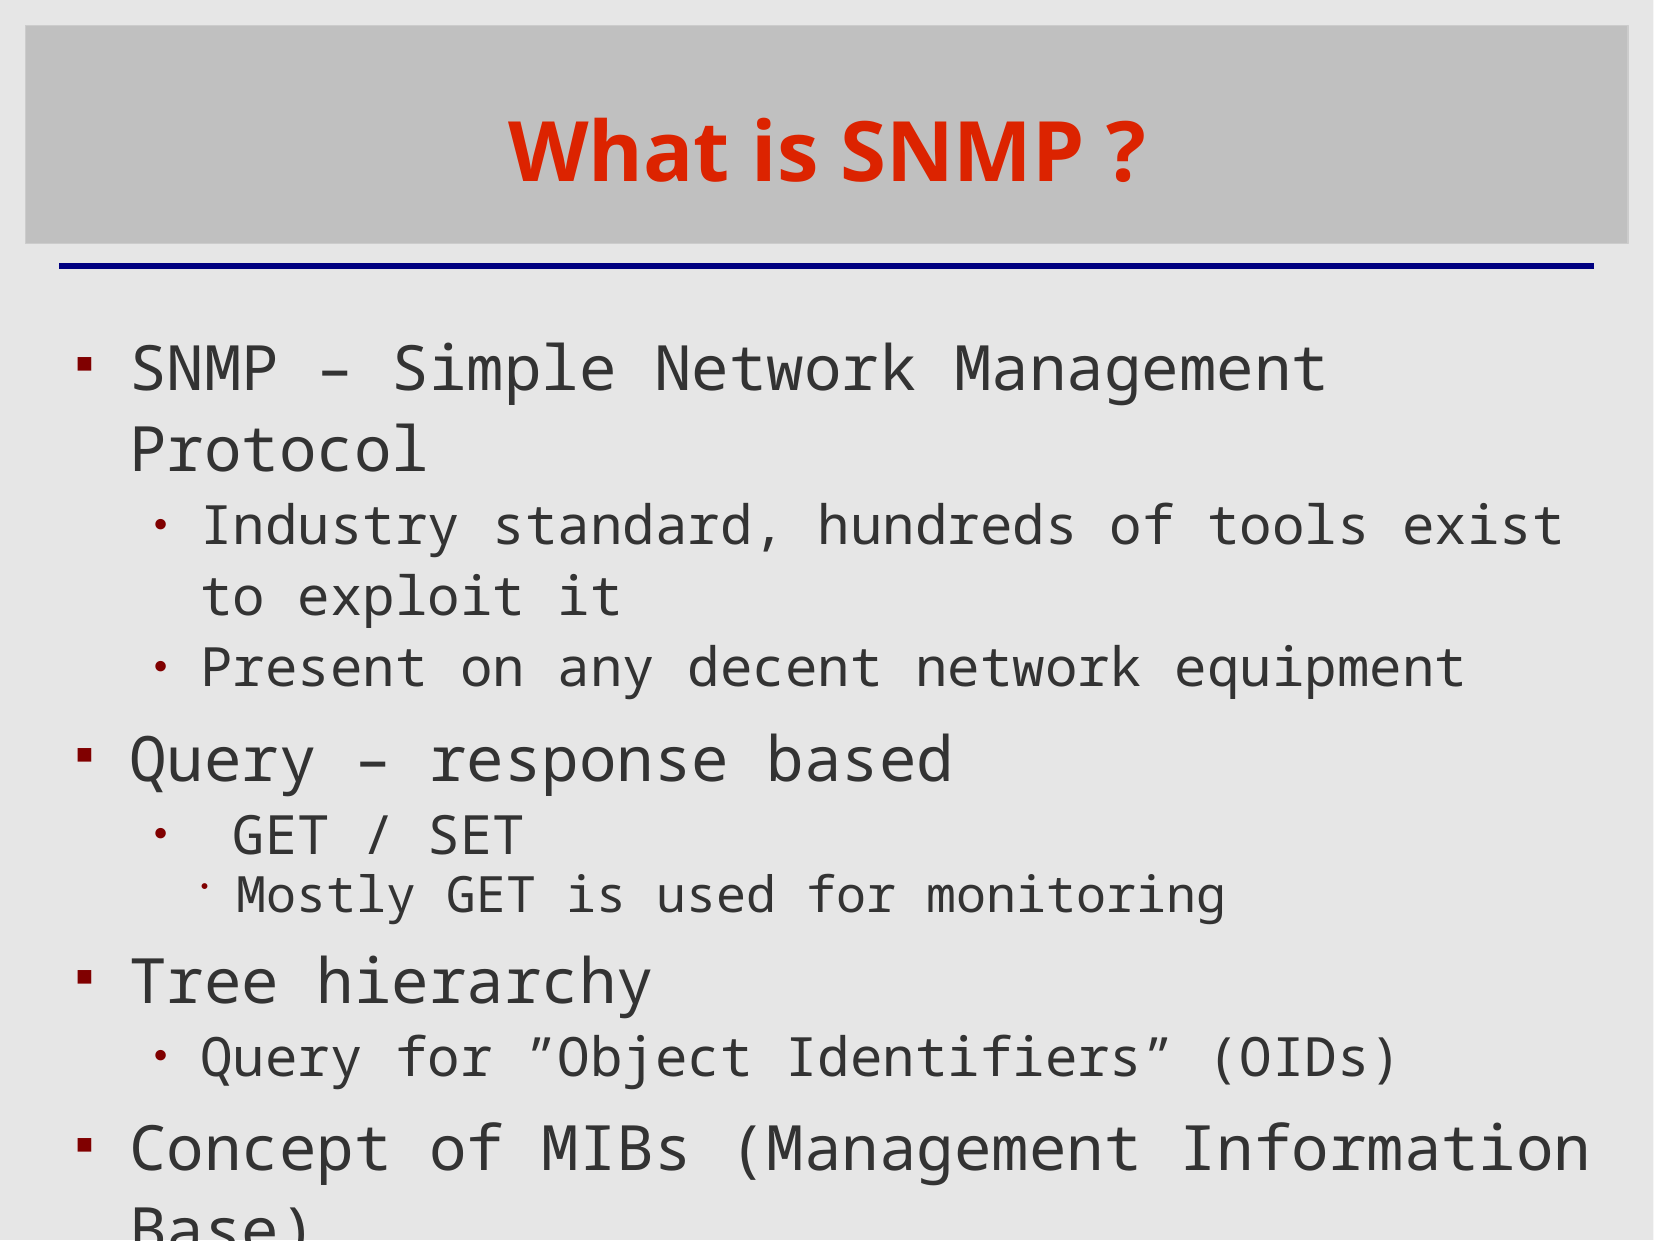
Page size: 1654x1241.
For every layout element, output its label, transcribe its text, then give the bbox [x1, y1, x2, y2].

list SNMP – Simple Network Management Protocol Industry standard, hundreds of tools exist to exploit it Present on any decent network equipment Query – response based GET / SET Mostly GET is used for monitoring Tree hierarchy Query for ”Object Identifiers” (OIDs) Concept of MIBs (Management Information Base) Standard and vendor-specific (Enterprise) [59, 324, 1595, 1211]
title What is SNMP ? [121, 46, 1534, 254]
